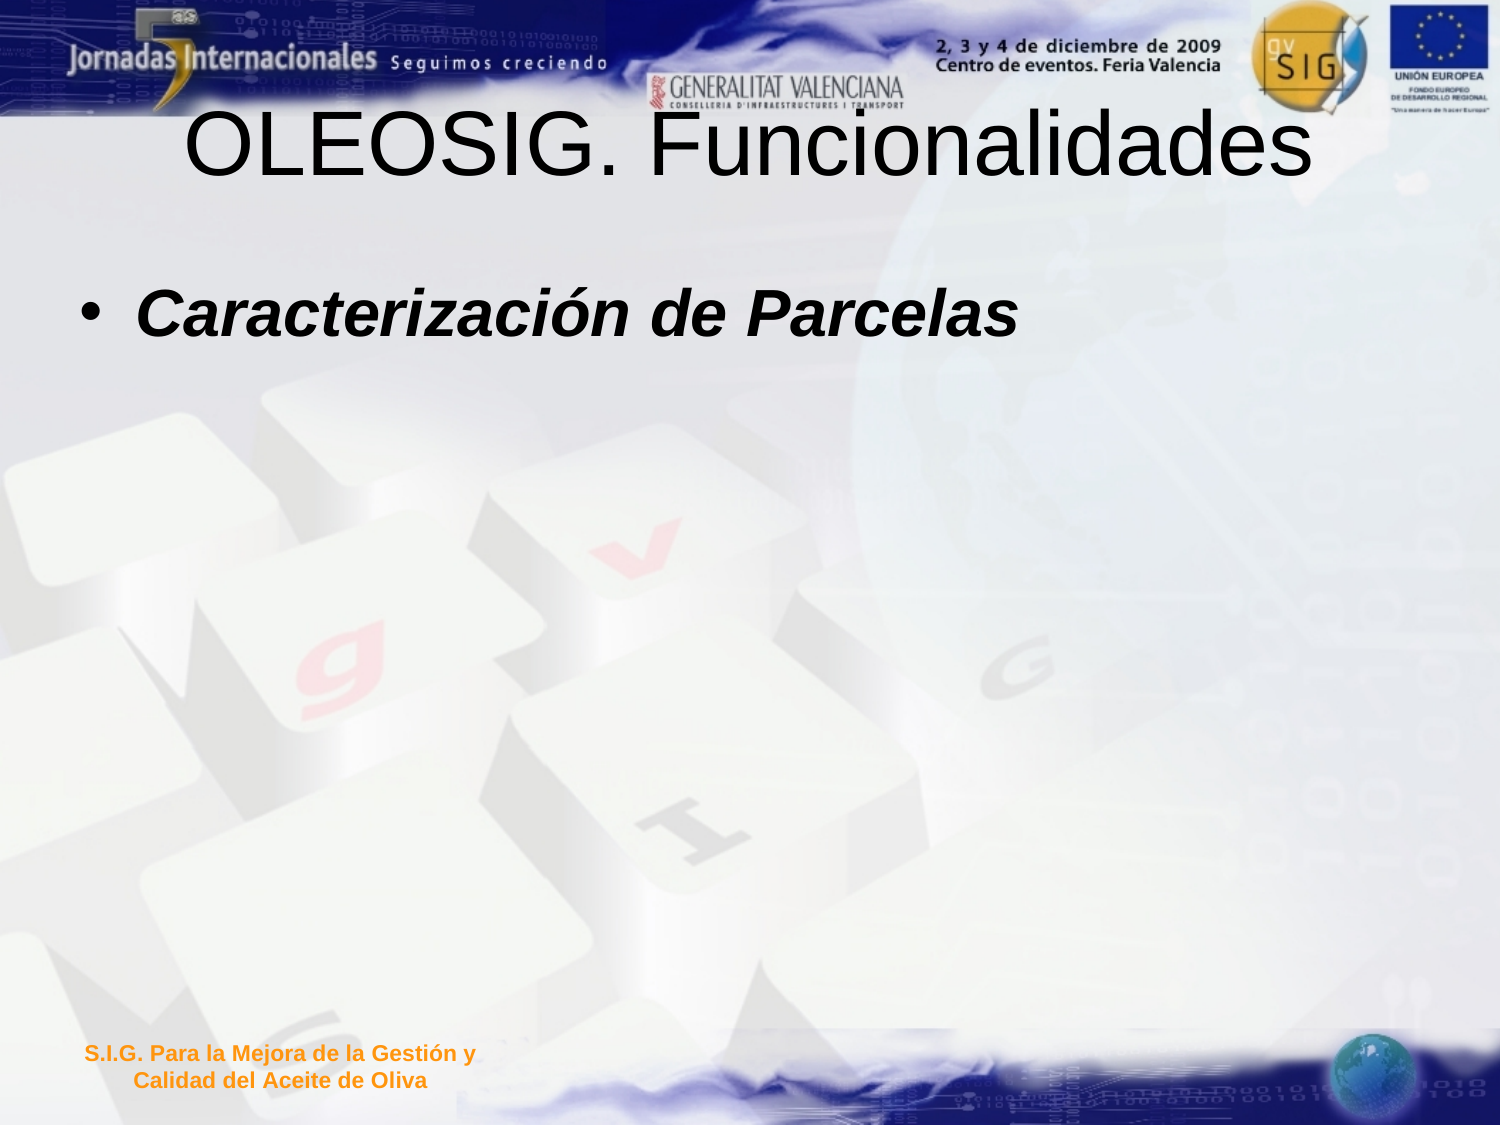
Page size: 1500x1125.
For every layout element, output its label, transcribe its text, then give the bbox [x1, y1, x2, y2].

title OLEOSIG. Funcionalidades [75, 45, 1426, 233]
title S.I.G. Para la Mejora de la Gestión y Calidad del Aceite de Oliva [59, 1003, 502, 1125]
picture [0, 0, 1500, 1125]
list Caracterización de Parcelas [64, 262, 1426, 918]
